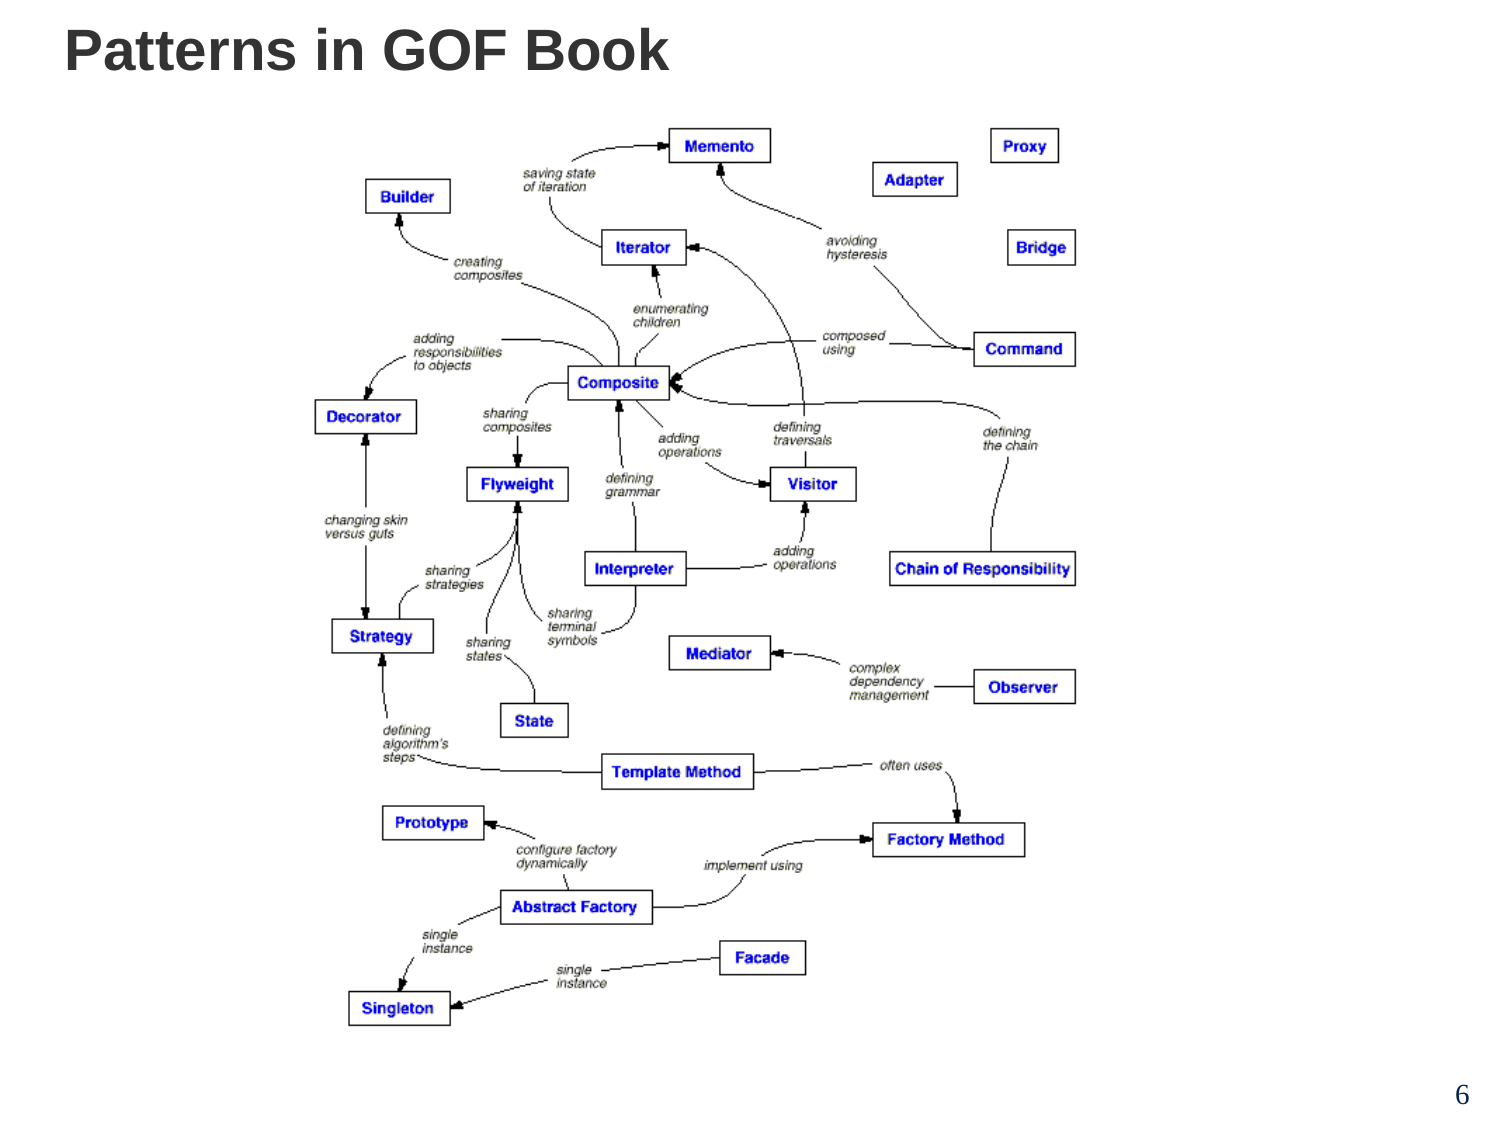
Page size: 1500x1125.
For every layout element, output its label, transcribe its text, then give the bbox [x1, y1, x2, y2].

picture [312, 124, 1079, 1029]
title Patterns in GOF Book [50, 0, 1450, 91]
